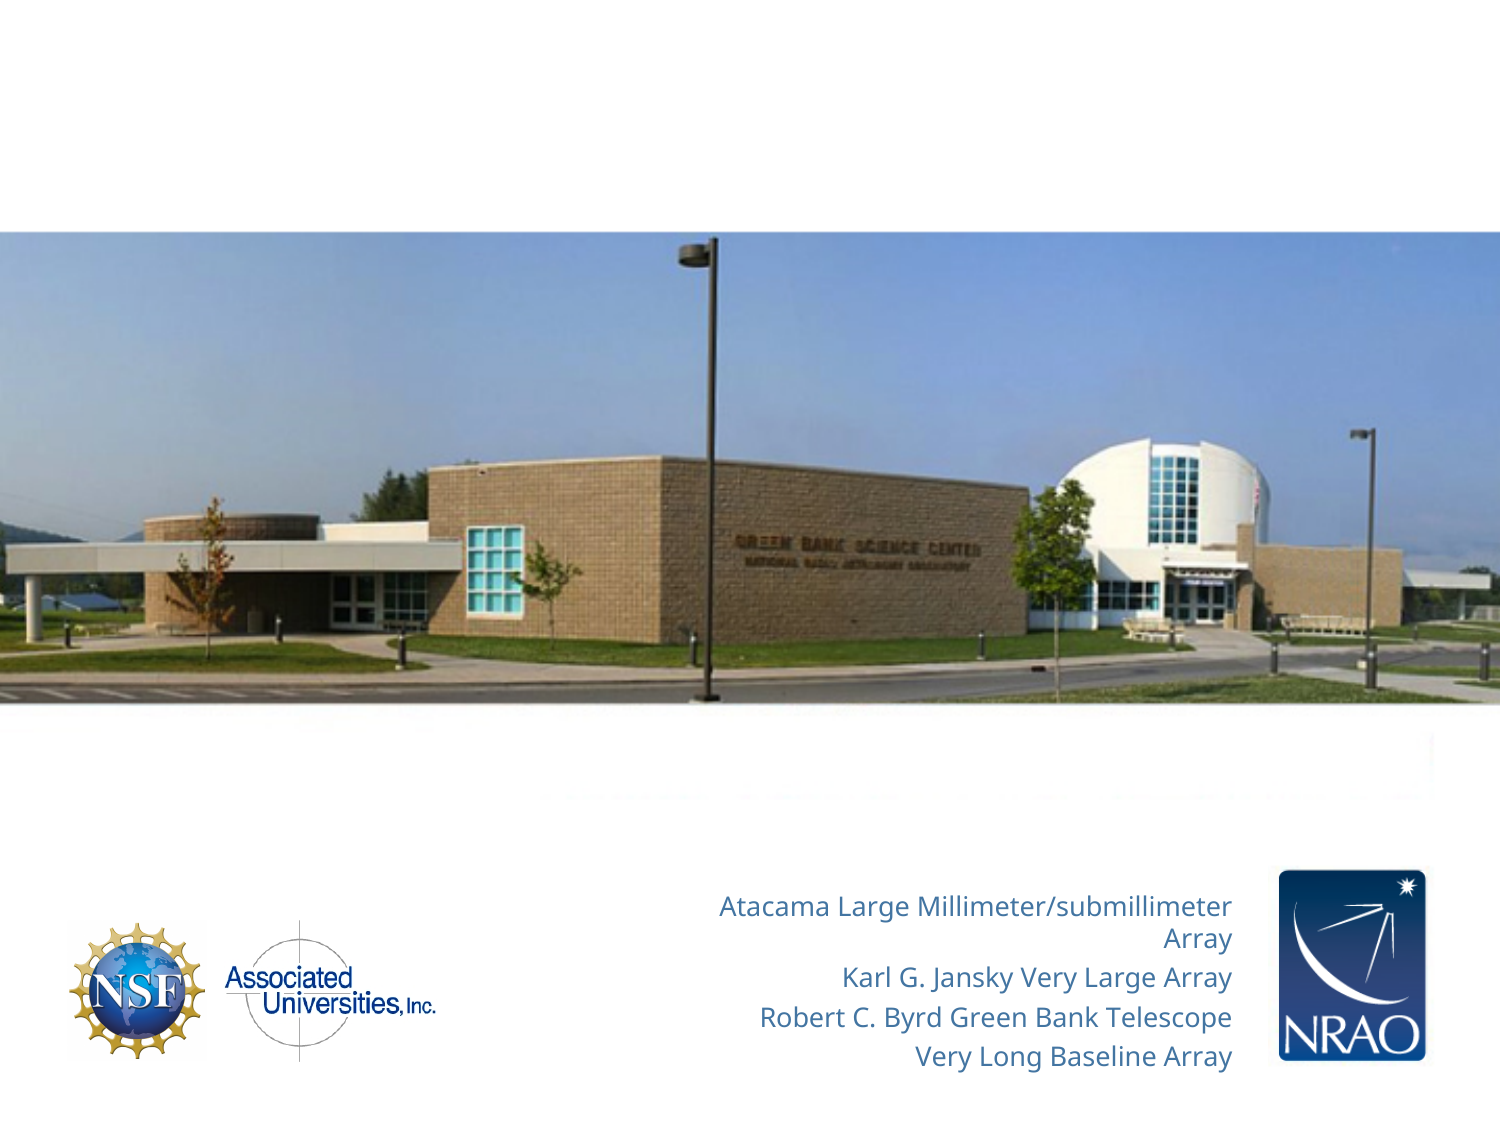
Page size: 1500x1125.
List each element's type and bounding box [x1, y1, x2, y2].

text_box [75, 159, 1126, 448]
list [75, 712, 1063, 926]
title [75, 62, 1351, 304]
picture [0, 0, 1500, 1125]
